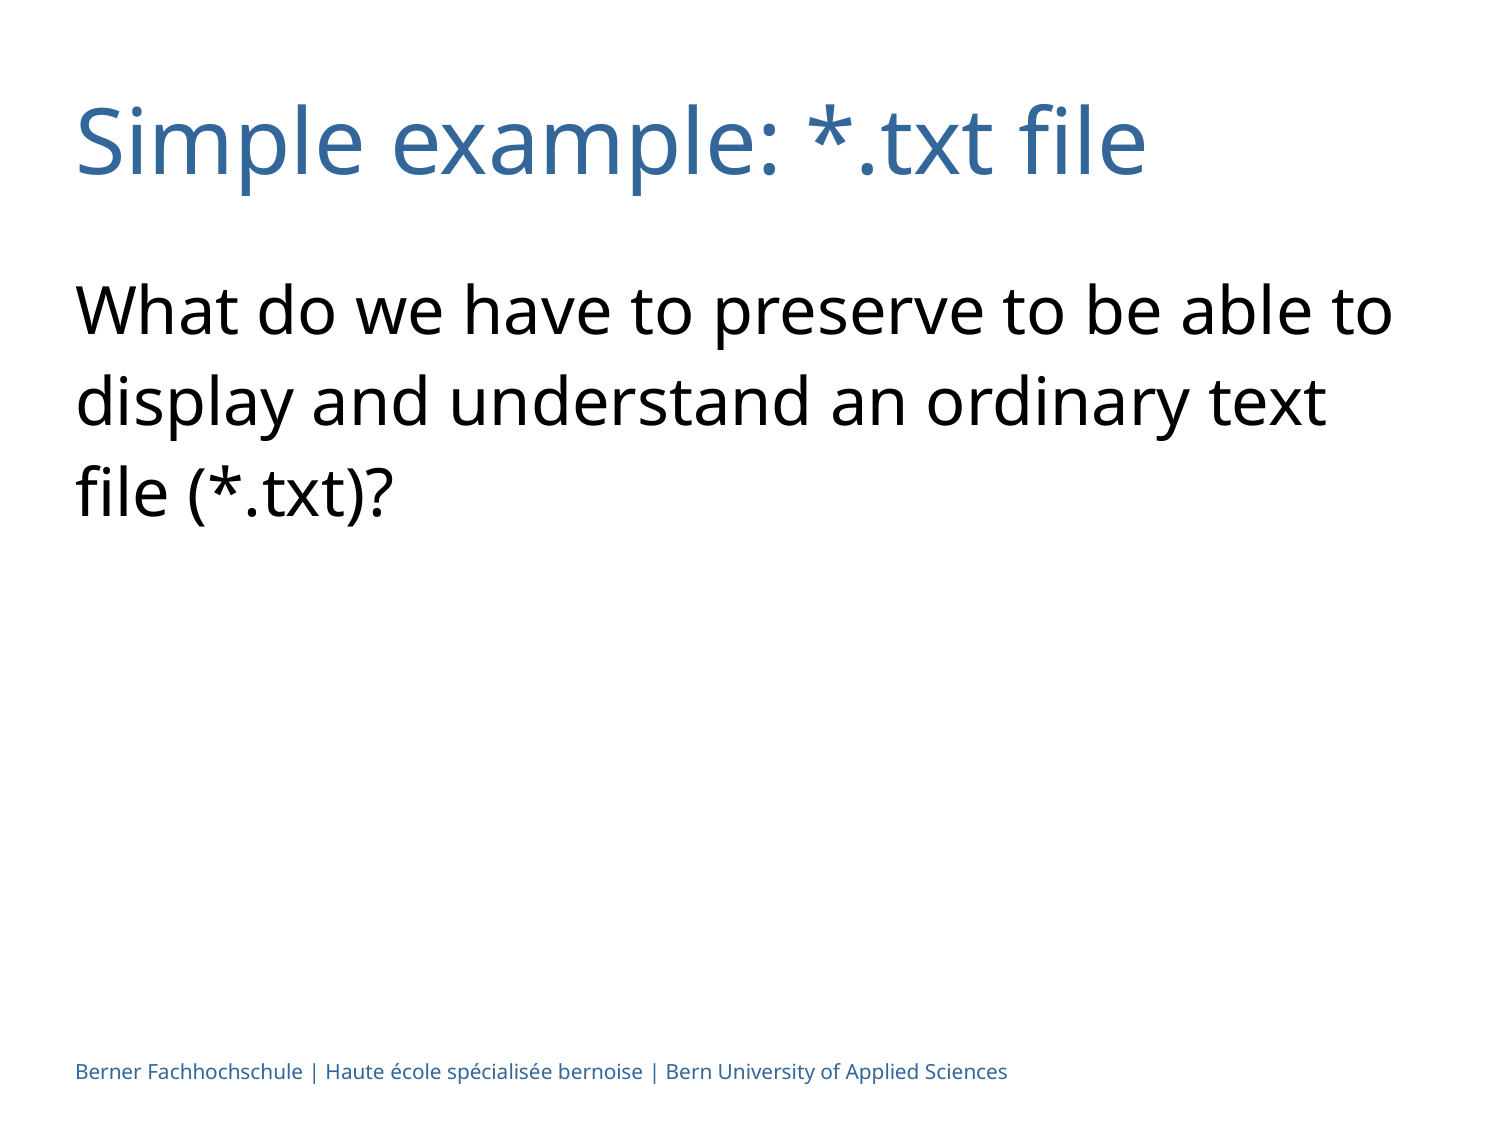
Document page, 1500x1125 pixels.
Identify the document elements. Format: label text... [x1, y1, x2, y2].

title Simple example: *.txt file [75, 44, 1425, 233]
list What do we have to preserve to be able to display and understand an ordinary text file (*.txt)? [75, 263, 1425, 1006]
